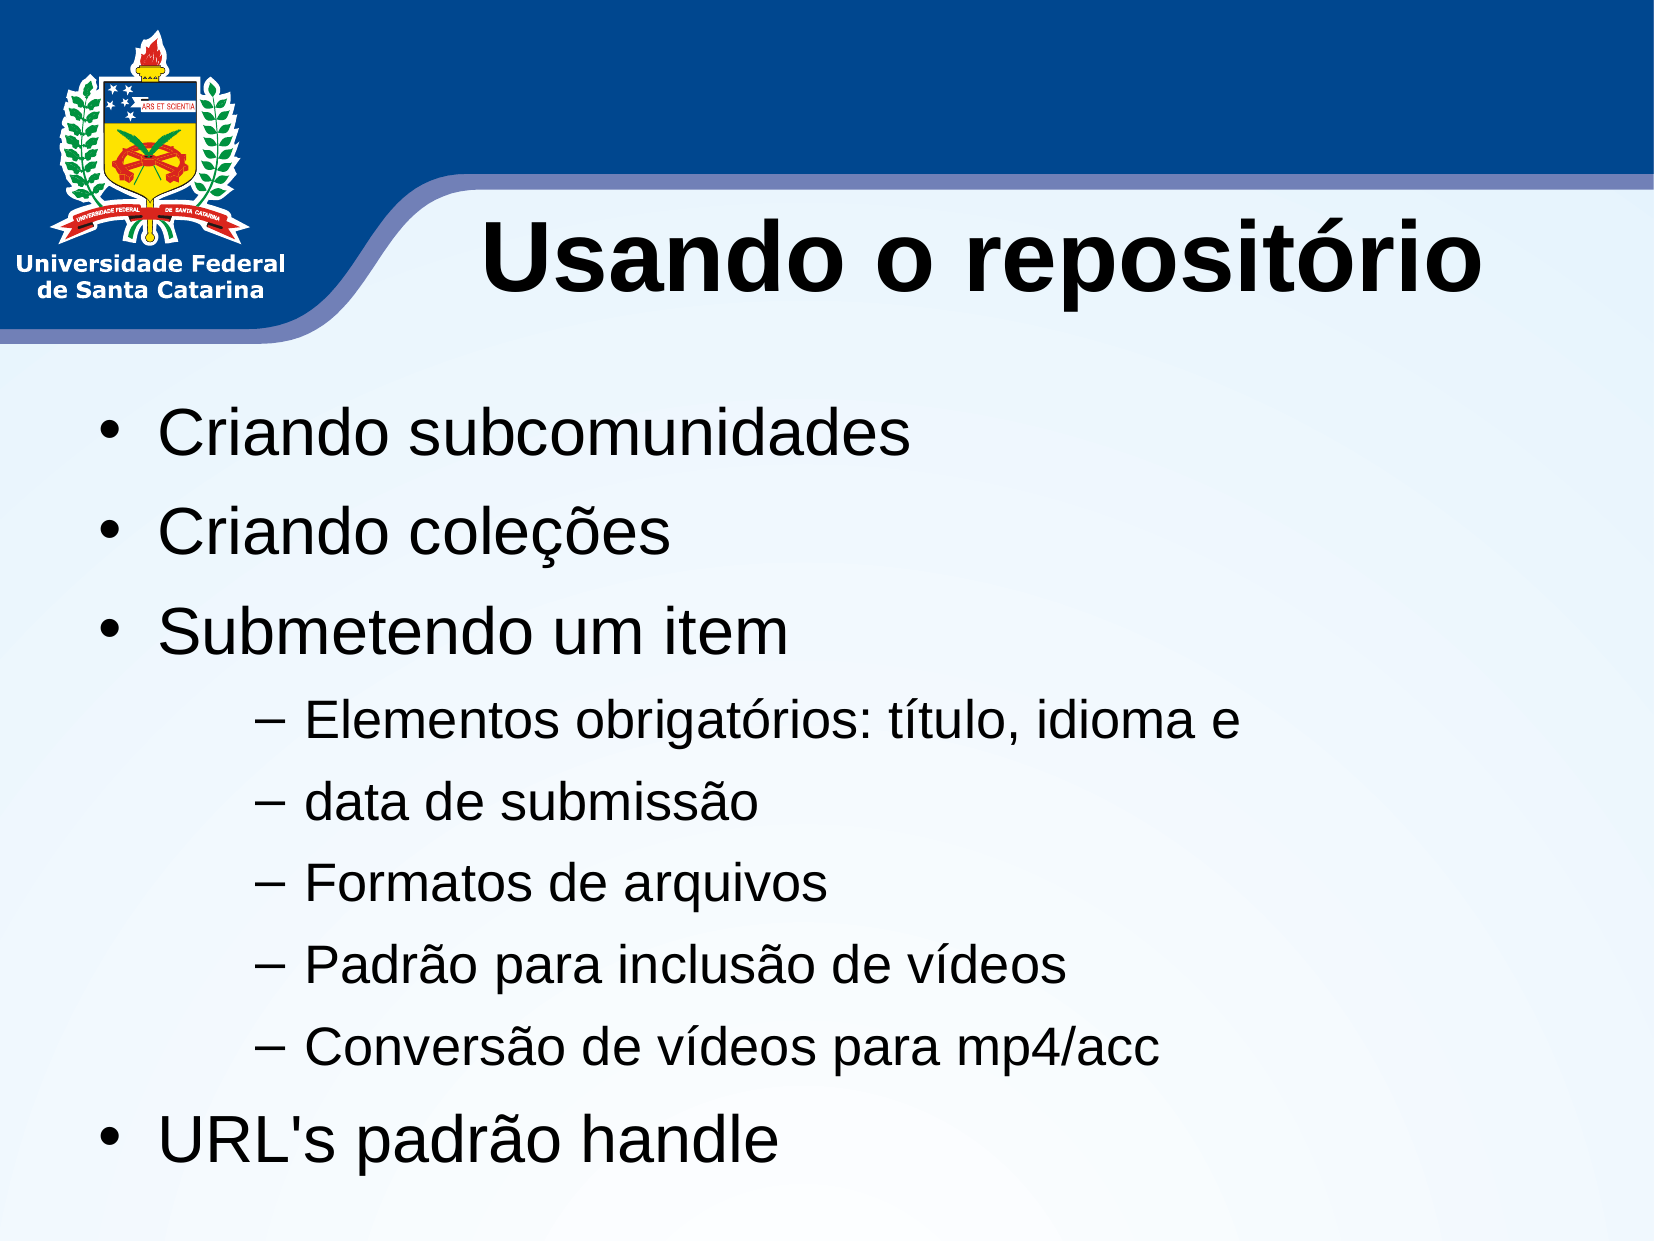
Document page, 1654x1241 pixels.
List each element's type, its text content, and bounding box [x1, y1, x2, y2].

title Usando o repositório [238, 148, 1654, 356]
list Criando subcomunidades Criando coleções Submetendo um item Elementos obrigatórios: título, idioma e data de submissão Formatos de arquivos Padrão para inclusão de vídeos Conversão de vídeos para mp4/acc URL's padrão handle [98, 388, 1498, 1208]
